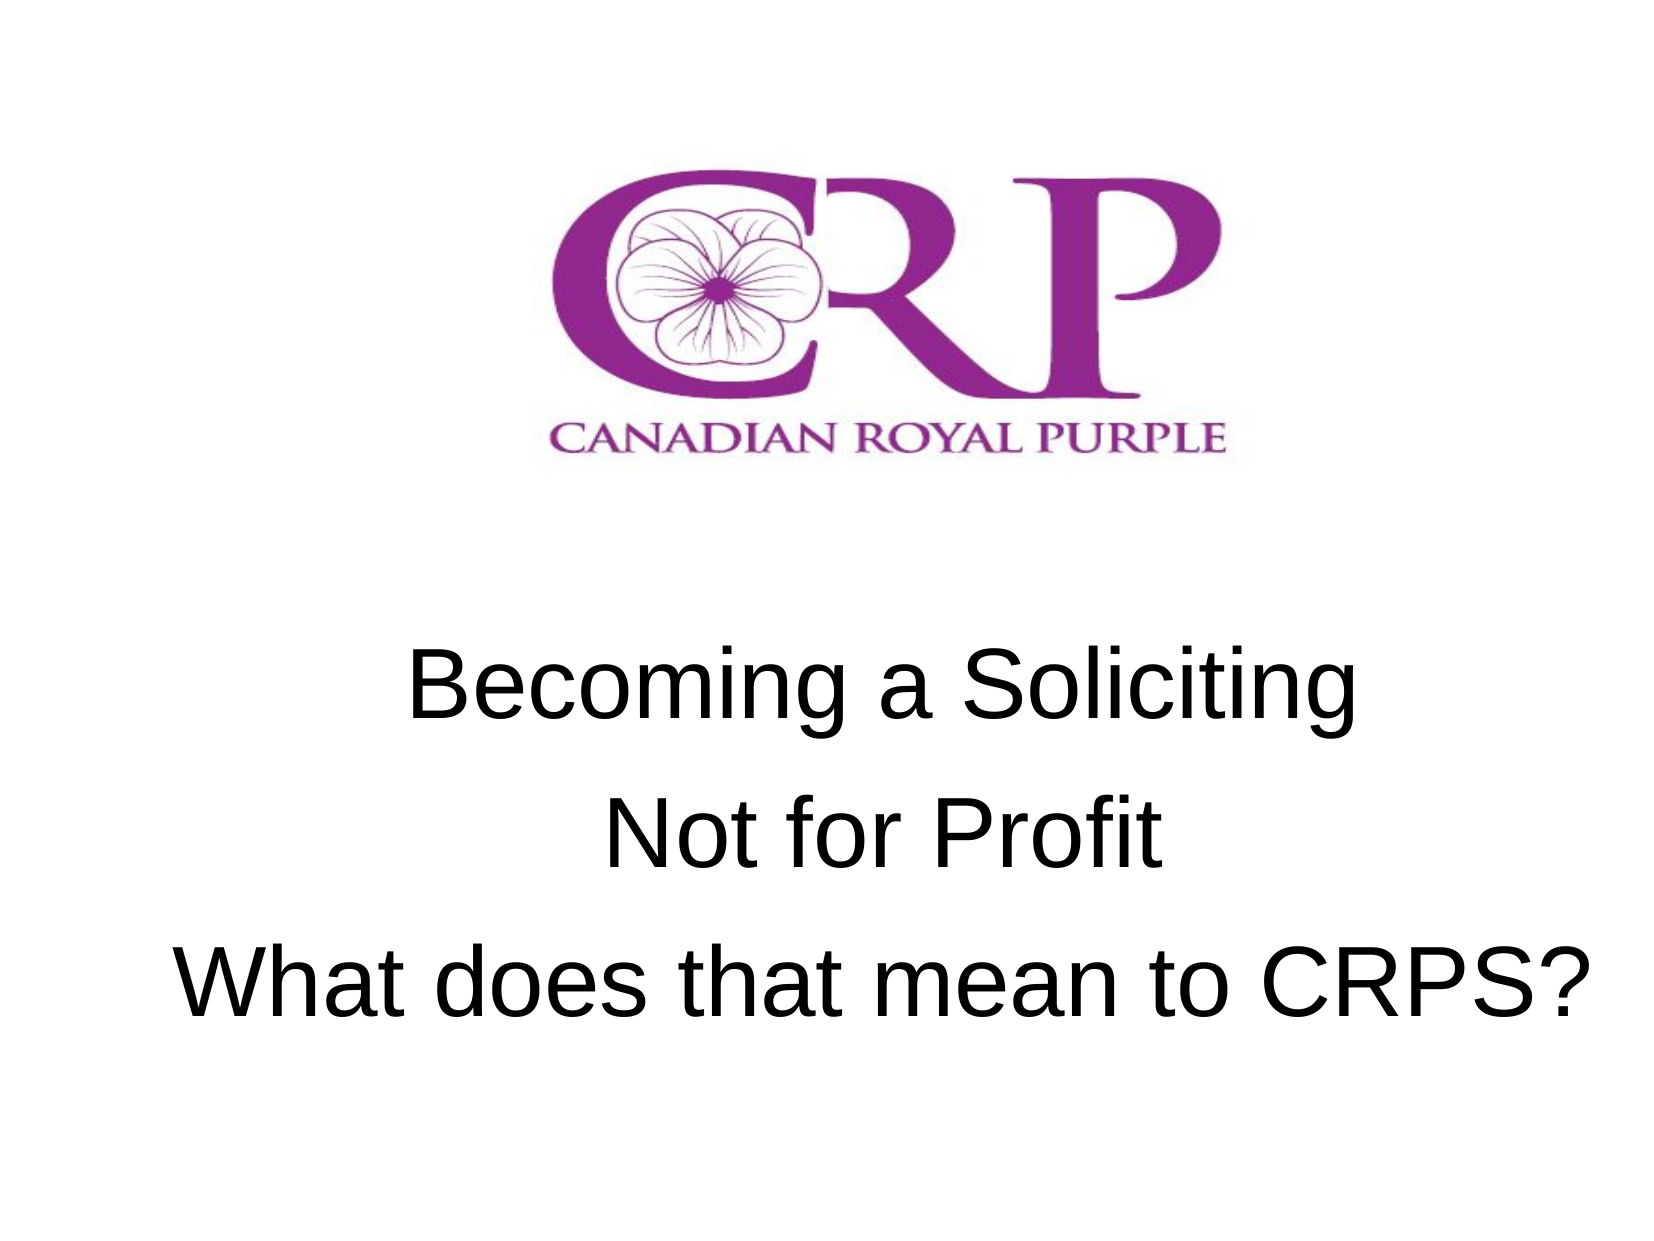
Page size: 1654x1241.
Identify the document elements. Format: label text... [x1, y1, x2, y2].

picture [475, 129, 1293, 516]
subtitle Becoming a Soliciting Not for Profit What does that mean to CRPS? [168, 598, 1599, 1057]
